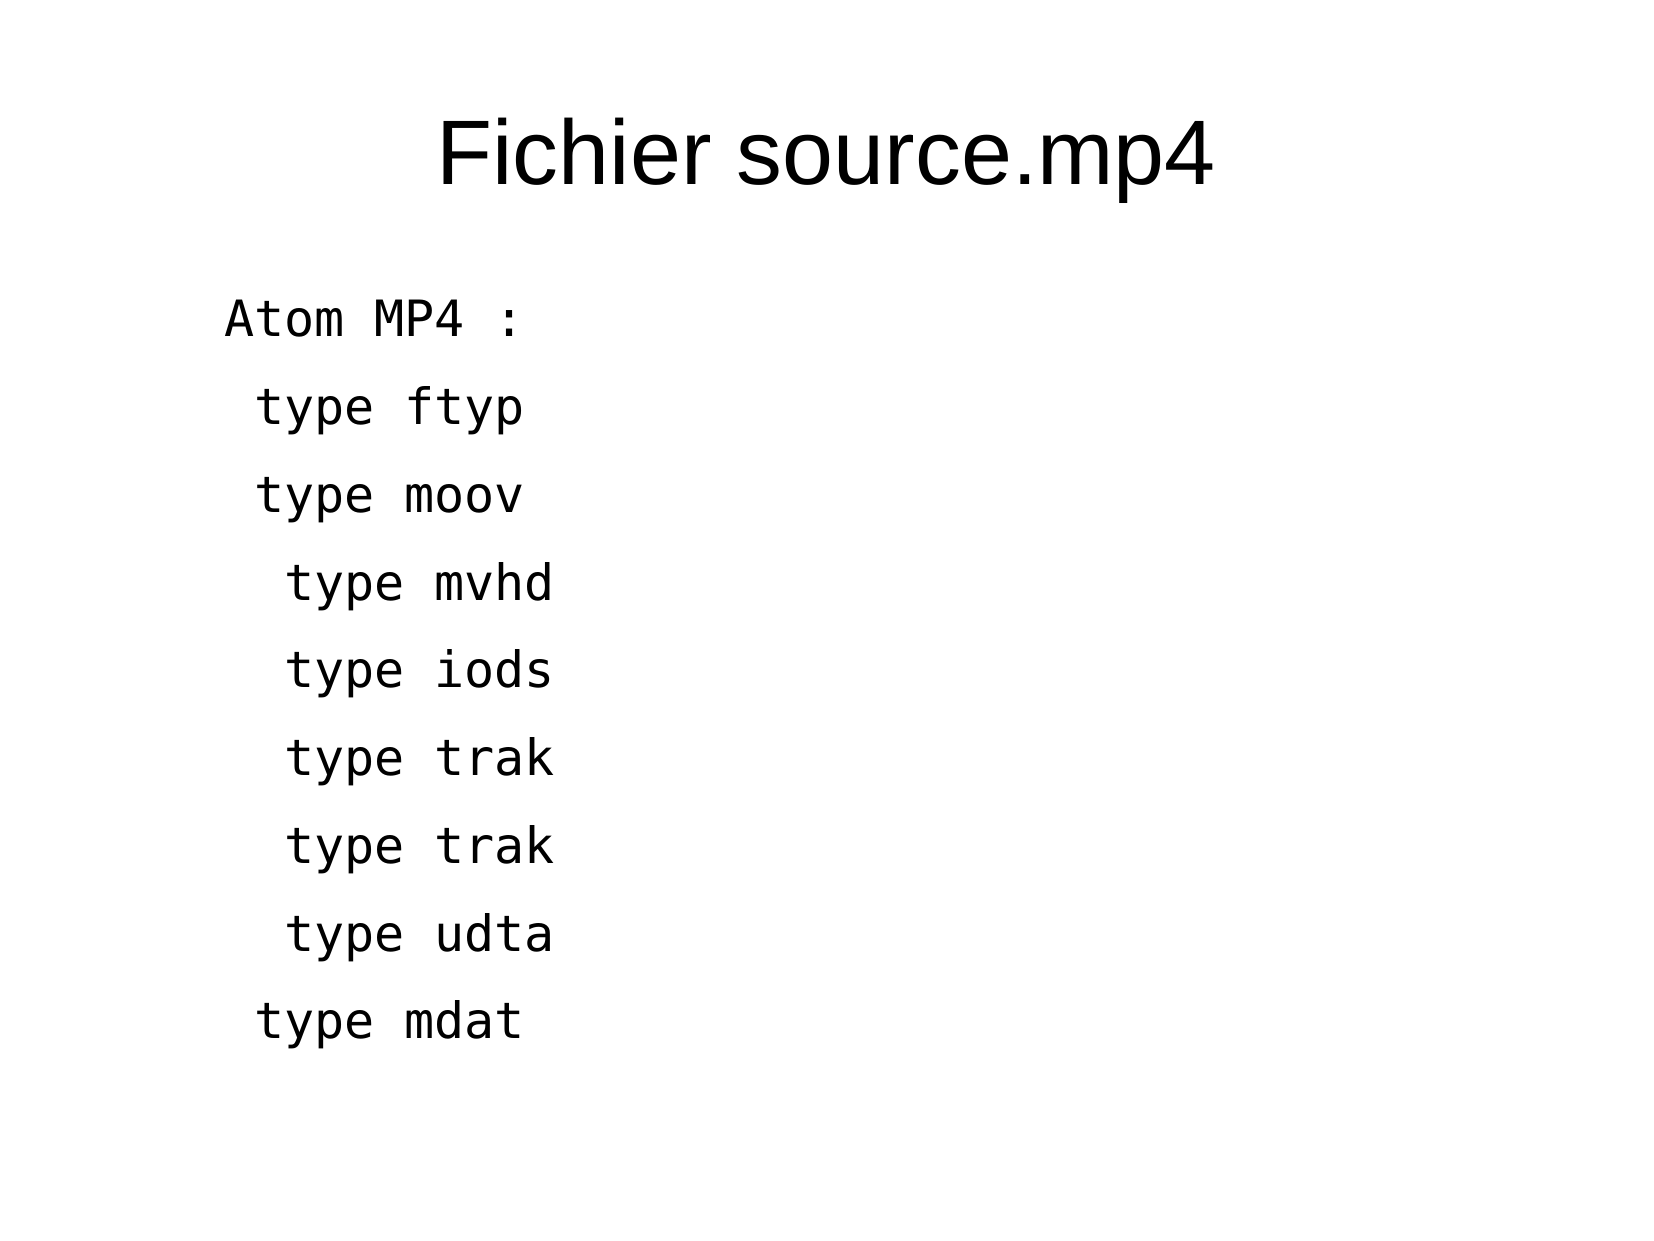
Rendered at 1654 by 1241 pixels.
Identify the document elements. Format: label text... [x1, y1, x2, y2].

title Fichier source.mp4 [82, 49, 1571, 257]
list Atom MP4 : type ftyp type moov type mvhd type iods type trak type trak type udta type mdat [82, 290, 1571, 1051]
